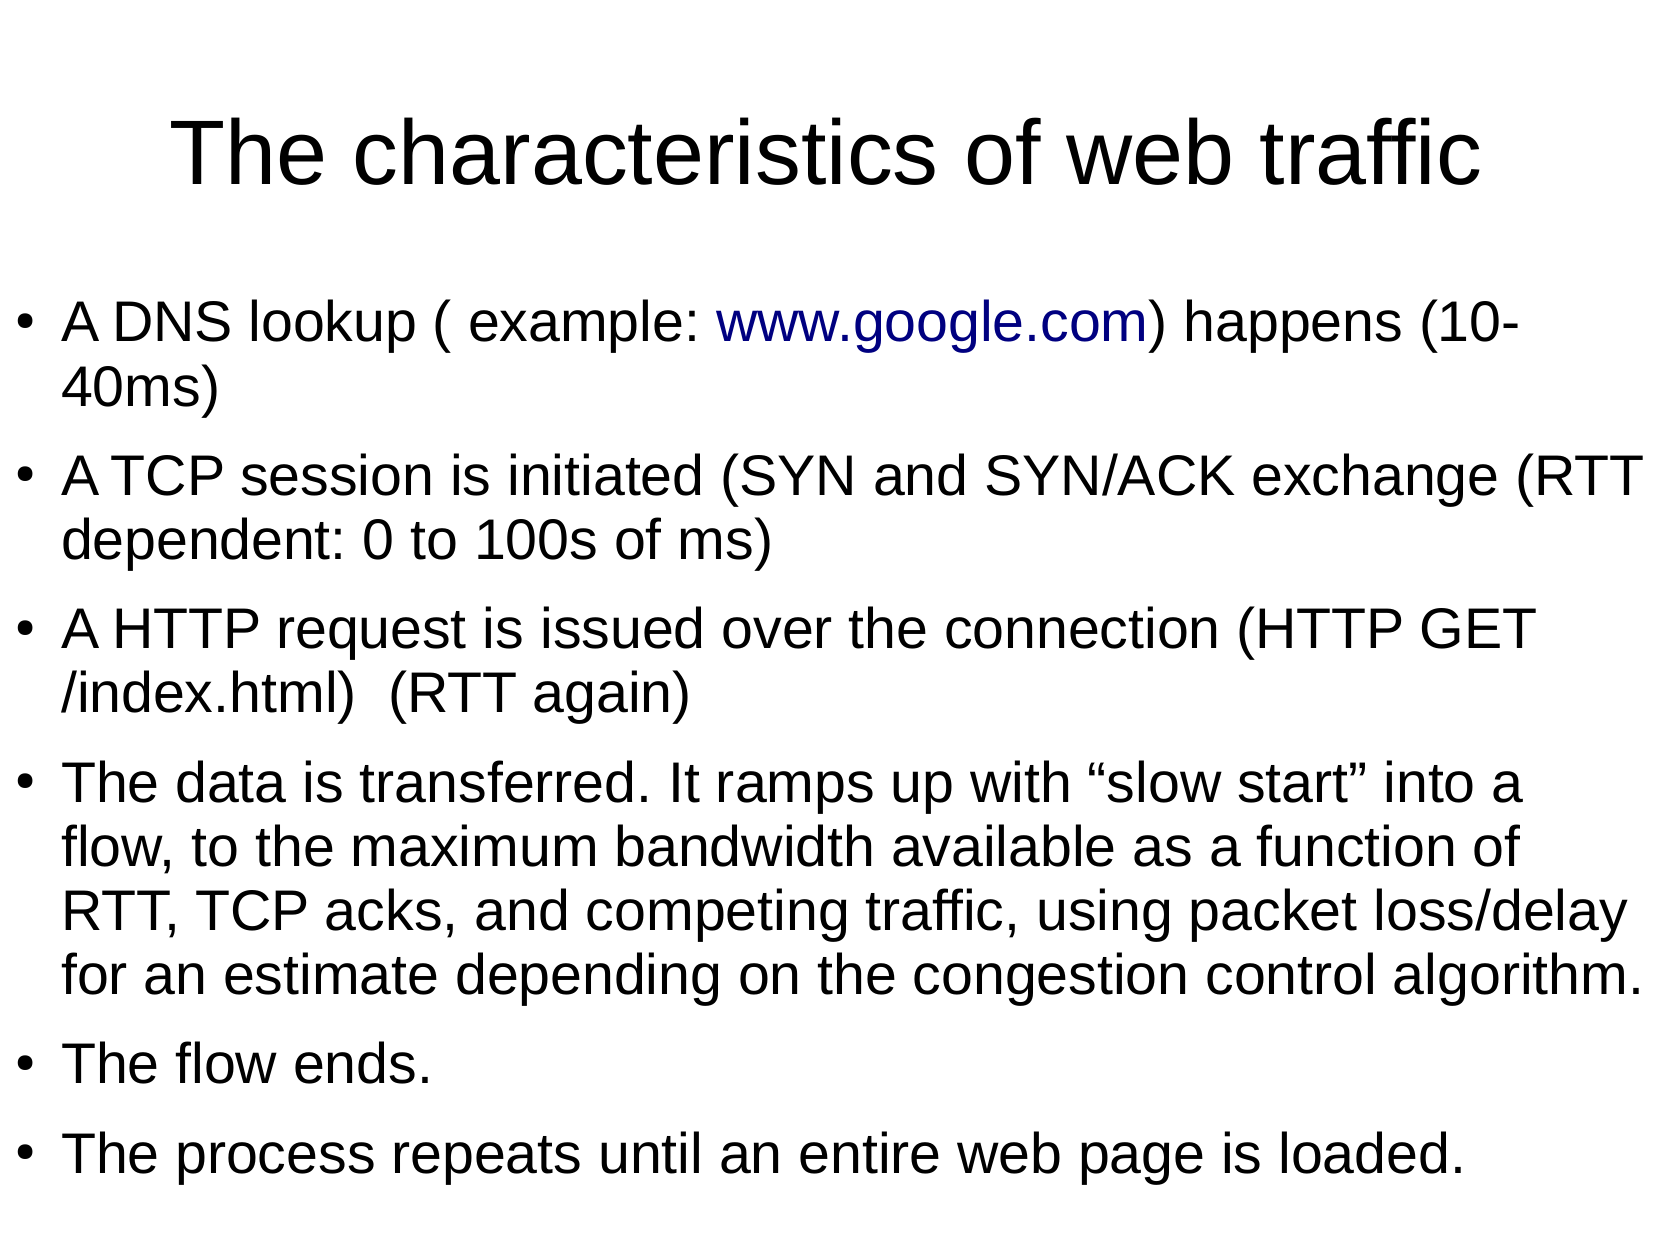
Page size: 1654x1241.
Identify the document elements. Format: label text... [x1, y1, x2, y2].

title The characteristics of web traffic [82, 49, 1571, 257]
list A DNS lookup ( example: www.google.com) happens (10-40ms) A TCP session is initiated (SYN and SYN/ACK exchange (RTT dependent: 0 to 100s of ms) A HTTP request is issued over the connection (HTTP GET /index.html) (RTT again) The data is transferred. It ramps up with “slow start” into a flow, to the maximum bandwidth available as a function of RTT, TCP acks, and competing traffic, using packet loss/delay for an estimate depending on the congestion control algorithm. The flow ends. The process repeats until an entire web page is loaded. [0, 290, 1654, 1241]
